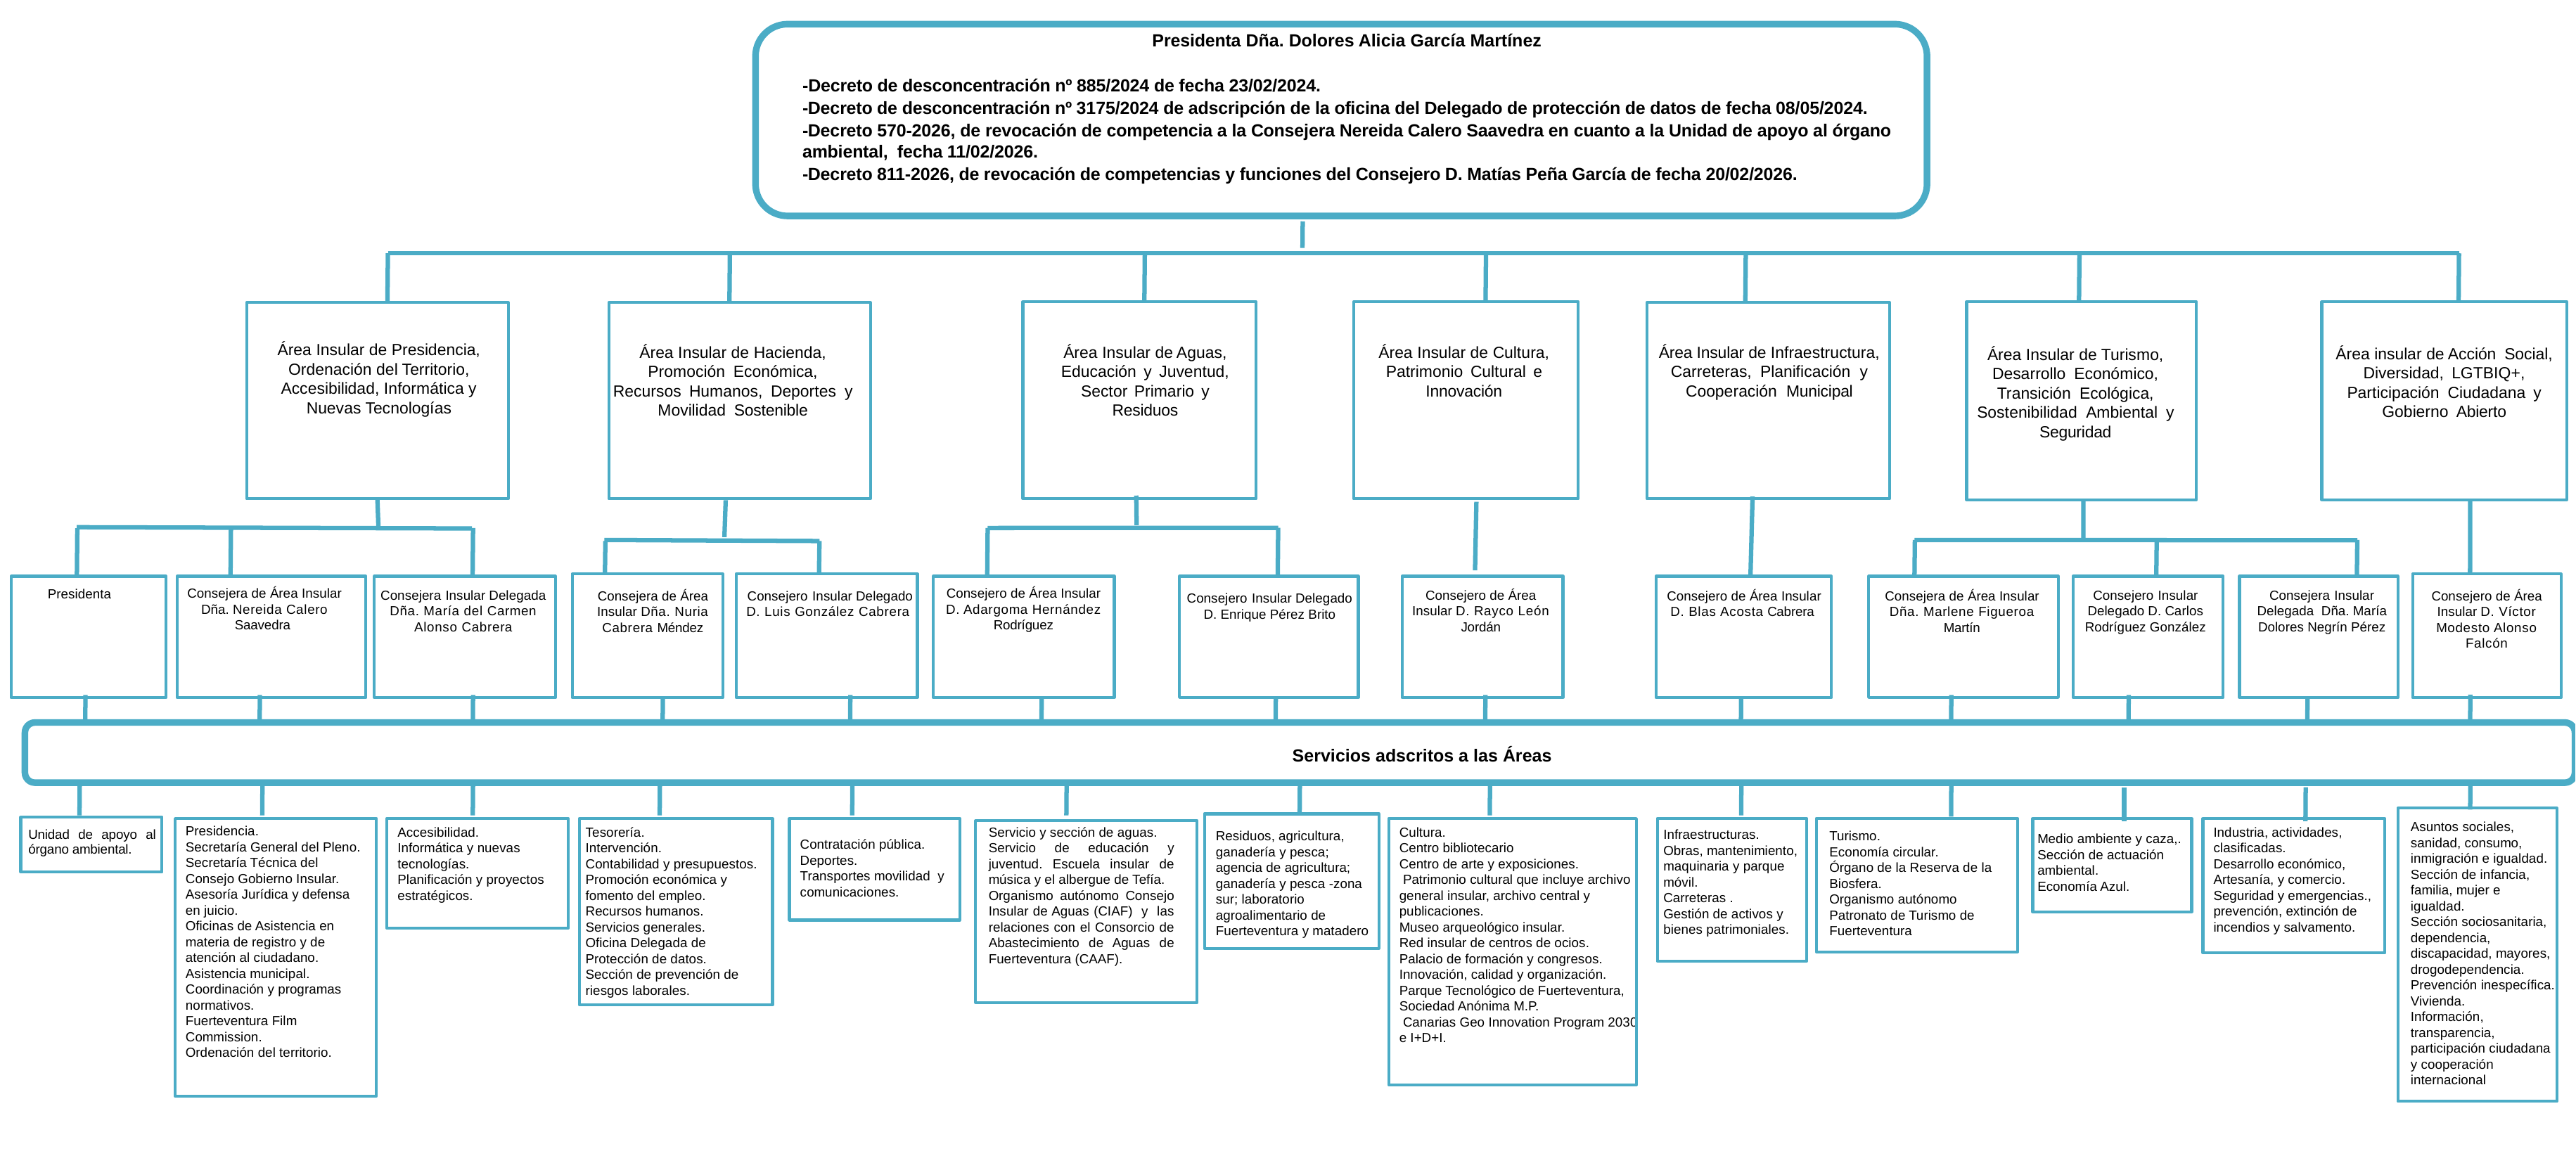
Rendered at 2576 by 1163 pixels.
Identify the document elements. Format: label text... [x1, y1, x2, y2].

text_box Área insular de Acción Social, Diversidad, LGTBIQ+, Participación Ciudadana y Gobierno Abierto [2314, 338, 2575, 426]
text_box Área Insular de Infraestructura, Carreteras, Planificación y Cooperación Municipal [1639, 337, 1900, 406]
text_box Consejera Insular Delegada Dña. María del Carmen Alonso Cabrera [376, 582, 554, 639]
text_box Unidad de apoyo al órgano ambiental. [16, 822, 167, 892]
text_box Industria, actividades, clasificadas. Desarrollo económico, Artesanía, y comercio. Seguridad y emergencias., prevención, extinción de incendios y salvamento. [2205, 820, 2383, 940]
text_box Consejero de Área Insular D. Rayco León Jordán [1404, 582, 1561, 639]
text_box Consejero de Área Insular D. Víctor Modesto Alonso Falcón [2413, 582, 2561, 656]
text_box Tesorería. Intervención. Contabilidad y presupuestos. Promoción económica y fomento del empleo. Recursos humanos. Servicios generales. Oficina Delegada de Protección de datos. Sección de prevención de riesgos laborales. [581, 820, 771, 1003]
text_box Presidenta Dña. Dolores Alicia García Martínez -Decreto de desconcentración nº 885/2024 de fecha 23/02/2024. -Decreto de desconcentración nº 3175/2024 de adscripción de la oficina del Delegado de protección de datos de fecha 08/05/2024. -Decreto 570-2026, de revocación de competencia a la Consejera Nereida Calero Saavedra en cuanto a la Unidad de apoyo al órgano ambiental, fecha 11/02/2026. -Decreto 811-2026, de revocación de competencias y funciones del Consejero D. Matías Peña García de fecha 20/02/2026. [800, 28, 1892, 205]
text_box Área Insular de Cultura, Patrimonio Cultural e Innovación [1354, 337, 1575, 406]
text_box Consejero Insular Delegado D. Enrique Pérez Brito [1181, 585, 1357, 627]
text_box Medio ambiente y caza,. Sección de actuación ambiental. Economía Azul. [2205, 825, 2220, 899]
text_box Consejera de Área Insular Dña. Marlene Figueroa Martín [1869, 582, 2056, 641]
text_box Consejero de Área Insular D. Adargoma Hernández Rodríguez [935, 579, 1113, 638]
text_box Servicios adscritos a las Áreas [1282, 739, 1563, 771]
text_box Consejero Insular Delegado D. Carlos Rodríguez González [2075, 582, 2222, 639]
text_box Accesibilidad. Informática y nuevas tecnologías. Planificación y proyectos estratégicos. [388, 820, 558, 908]
text_box Cultura. Centro bibliotecario Centro de arte y exposiciones. Patrimonio cultural que incluye archivo general insular, archivo central y publicaciones. Museo arqueológico insular. Red insular de centros de ocios. Palacio de formación y congresos. Innovación, calidad y organización. Parque Tecnológico de Fuerteventura, Sociedad Anónima M.P. Canarias Geo Innovation Program 2030 e I+D+I. [1390, 820, 1635, 1050]
text_box Presidencia. Secretaría General del Pleno. Secretaría Técnica del Consejo Gobierno Insular. Asesoría Jurídica y defensa en juicio. Oficinas de Asistencia en materia de registro y de atención al ciudadano. Asistencia municipal. Coordinación y programas normativos. Fuerteventura Film Commission. Ordenación del territorio. [177, 820, 373, 1081]
text_box Consejera Insular Delegada Dña. María Dolores Negrín Pérez [2241, 582, 2397, 639]
text_box Contratación pública. Deportes. Transportes movilidad y comunicaciones. [791, 830, 959, 904]
text_box Consejero Insular Delegado D. Carlos Rodríguez González [2060, 582, 2072, 639]
text_box Consejero Insular Delegado D. Luis González Cabrera [738, 582, 916, 624]
text_box Consejera de Área Insular Dña. Nuria Cabrera Méndez [574, 582, 722, 641]
text_box Área Insular de Presidencia, Ordenación del Territorio, Accesibilidad, Informática y Nuevas Tecnologías [246, 334, 512, 426]
text_box Consejera de Área Insular Dña. Nuria Cabrera Méndez [724, 582, 735, 641]
text_box Residuos, agricultura, ganadería y pesca; agencia de agricultura; ganadería y pesca -zona sur; laboratorio agroalimentario de Fuerteventura y matadero [1206, 822, 1378, 944]
text_box Consejero de Área Insular D. Blas Acosta Cabrera [1658, 582, 1830, 624]
text_box Presidenta [37, 582, 154, 608]
text_box Medio ambiente y caza,. Sección de actuación ambiental. Economía Azul. [2034, 825, 2190, 899]
text_box Área Insular de Hacienda, Promoción Económica, Recursos Humanos, Deportes y Movilidad Sostenible [602, 337, 864, 428]
text_box Consejera de Área Insular Dña. Nereida Calero Saavedra [179, 579, 358, 641]
text_box Asuntos sociales, sanidad, consumo, inmigración e igualdad. Sección de infancia, familia, mujer e igualdad. Sección sociosanitaria, dependencia, discapacidad, mayores, drogodependencia. Prevención inespecífica. Vivienda. Información, transparencia, participación ciudadana y cooperación internacional [2399, 813, 2568, 1095]
text_box Servicio y sección de aguas. Servicio de educación y juventud. Escuela insular de música y el albergue de Tefía. Organismo autónomo Consejo Insular de Aguas (CIAF) y las relaciones con el Consorcio de Abastecimiento de Aguas de Fuerteventura (CAAF). [978, 822, 1196, 972]
text_box Área Insular de Aguas, Educación y Juventud, Sector Primario y Residuos [1034, 337, 1256, 425]
text_box Turismo. Economía circular. Órgano de la Reserva de la Biosfera. Organismo autónomo Patronato de Turismo de Fuerteventura [1819, 822, 2016, 944]
text_box Área Insular de Turismo, Desarrollo Económico, Transición Ecológica, Sostenibilidad Ambiental y Seguridad [1955, 339, 2196, 446]
text_box Infraestructuras. Obras, mantenimiento, maquinaria y parque móvil. Carreteras . Gestión de activos y bienes patrimoniales. [1659, 821, 1805, 942]
